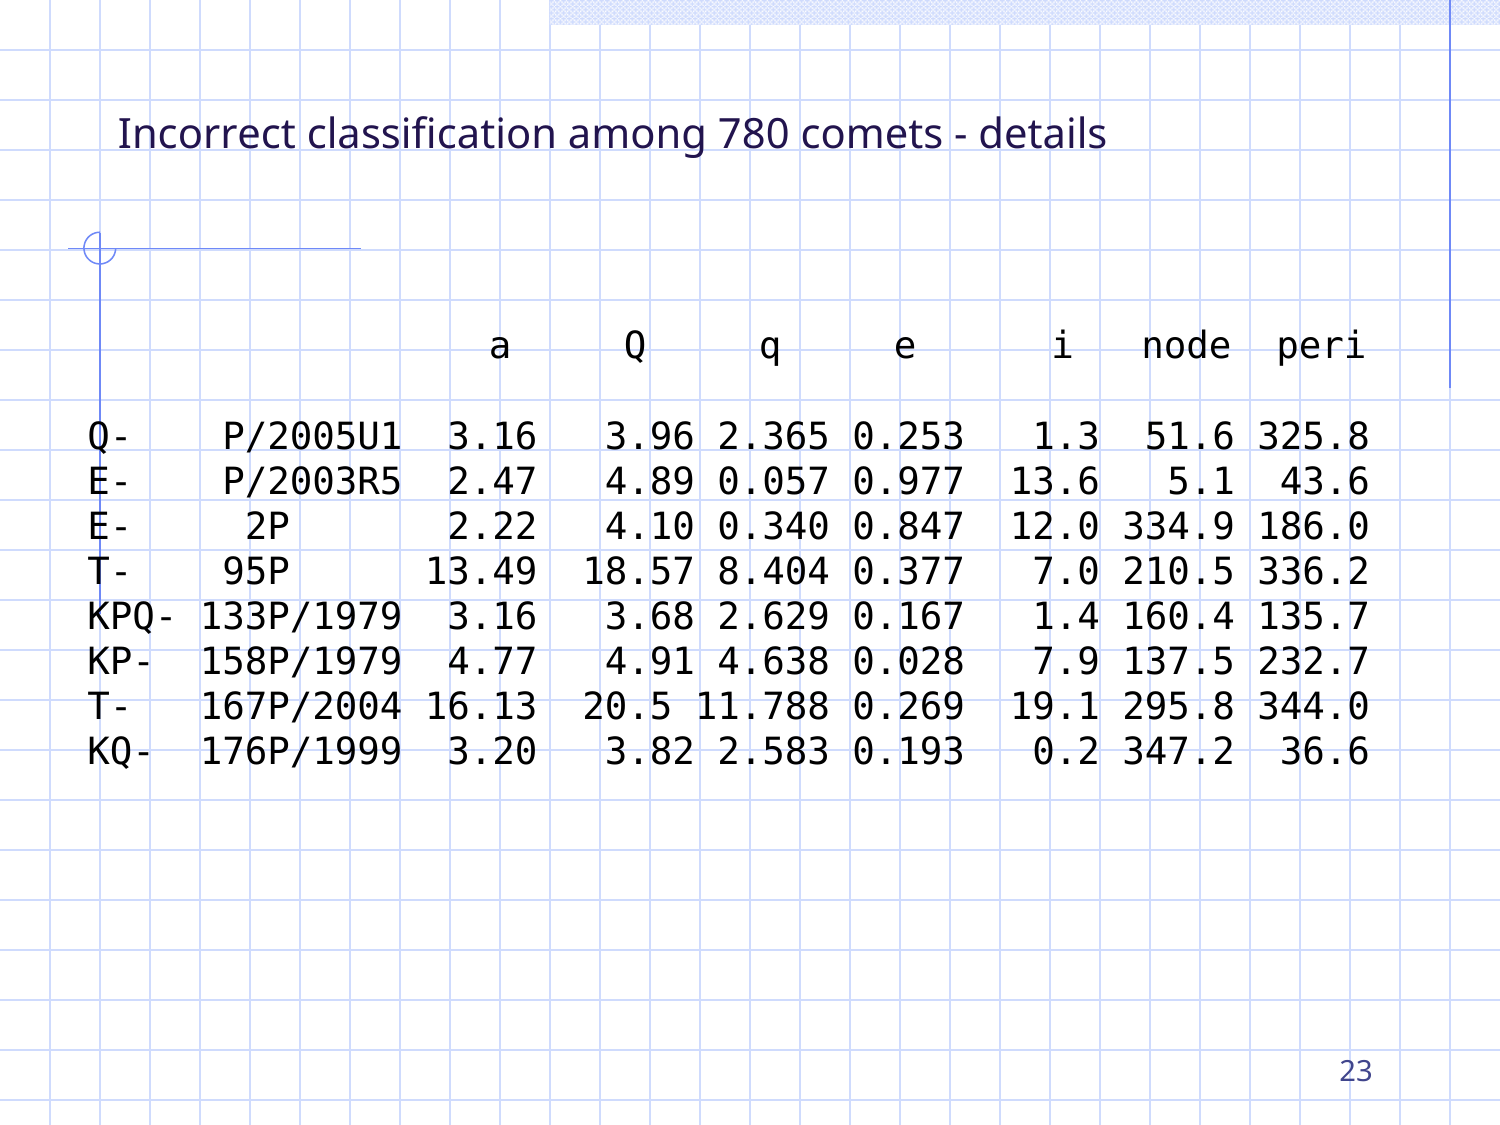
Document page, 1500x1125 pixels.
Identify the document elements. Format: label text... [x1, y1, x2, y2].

picture [1451, 0, 1500, 25]
text_box Incorrect classification among 780 comets - details [103, 99, 1279, 165]
text_box a Q q e i node peri Q- P/2005U1 3.16 3.96 2.365 0.253 1.3 51.6 325.8 E- P/2003R5 2.47 4.89 0.057 0.977 13.6 5.1 43.6 E- 2P 2.22 4.10 0.340 0.847 12.0 334.9 186.0 T- 95P 13.49 18.57 8.404 0.377 7.0 210.5 336.2 KPQ- 133P/1979 3.16 3.68 2.629 0.167 1.4 160.4 135.7 KP- 158P/1979 4.77 4.91 4.638 0.028 7.9 137.5 232.7 T- 167P/2004 16.13 20.5 11.788 0.269 19.1 295.8 344.0 KQ- 176P/1999 3.20 3.82 2.583 0.193 0.2 347.2 36.6 [72, 309, 1410, 780]
picture [549, 0, 1449, 25]
